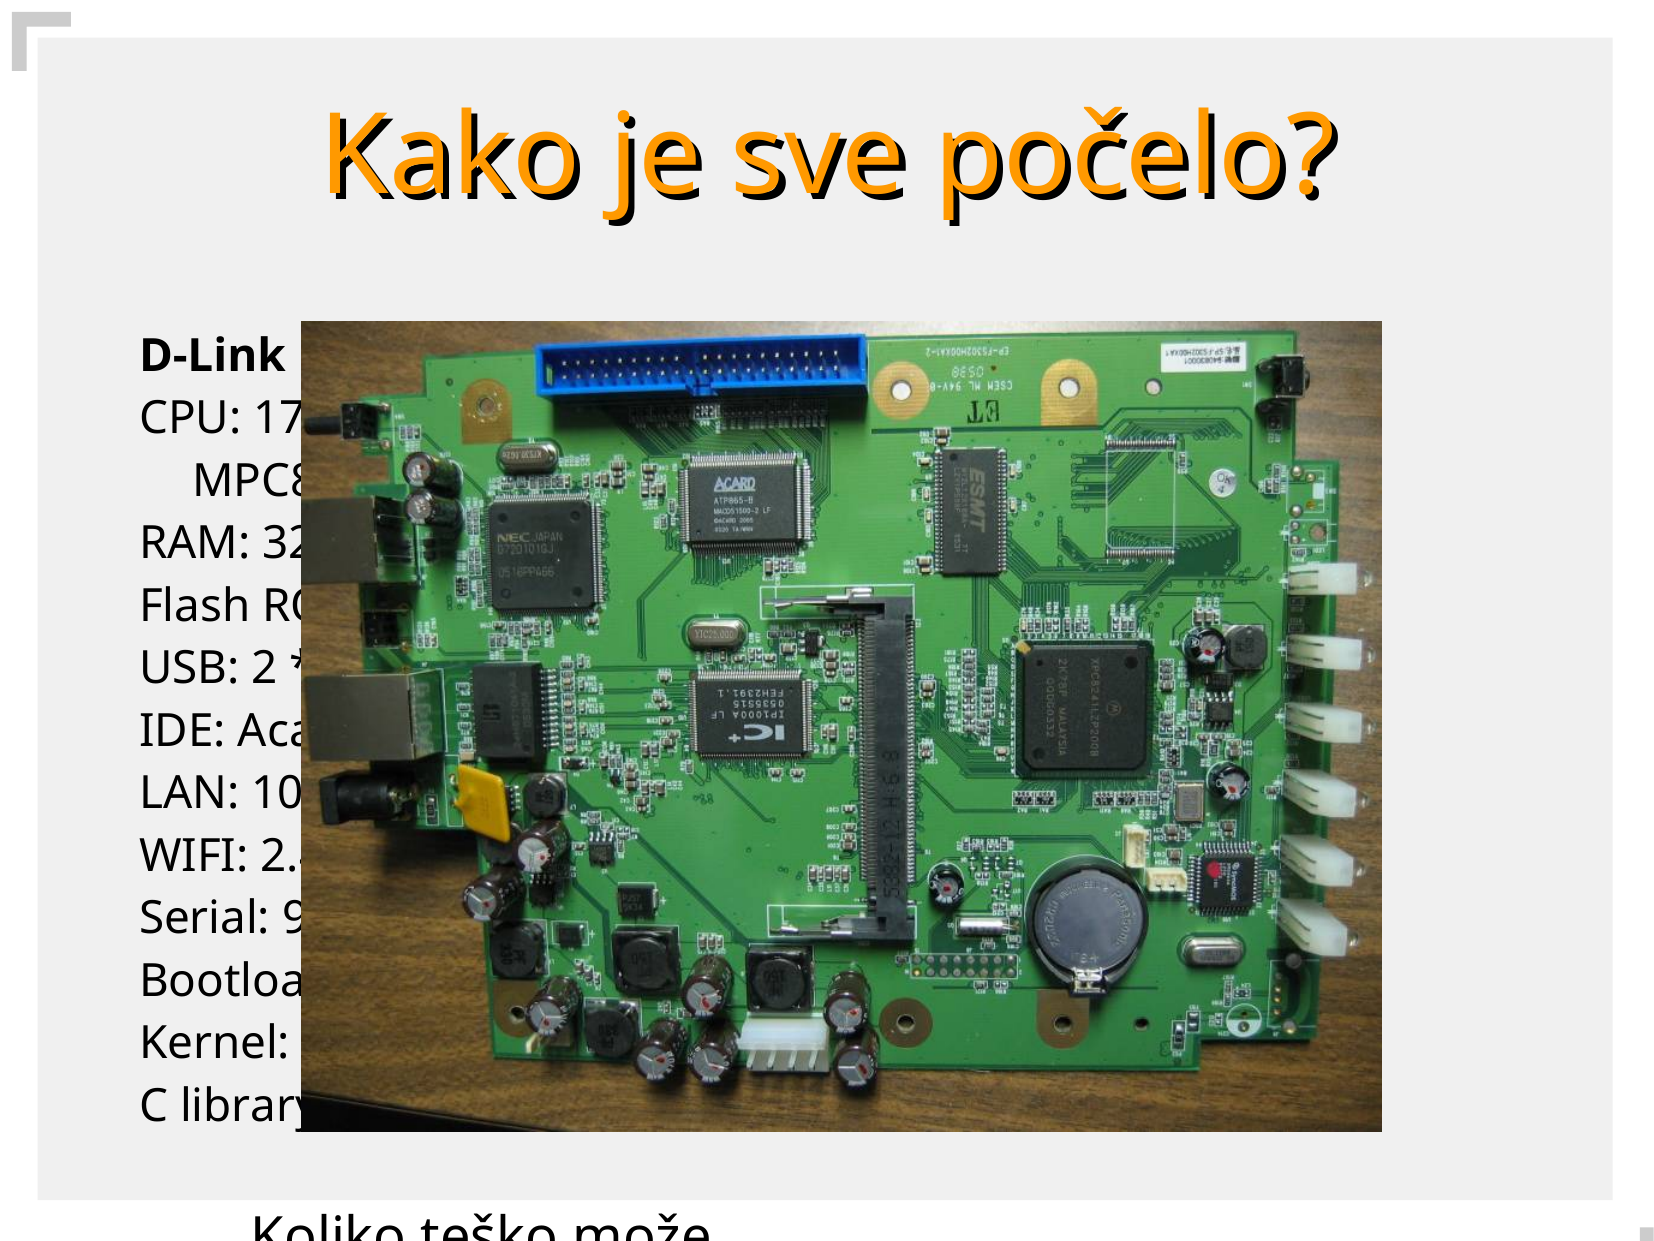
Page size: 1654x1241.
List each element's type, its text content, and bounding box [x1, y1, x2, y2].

list D-Link DSM-G600 CPU: 170 MHz Freescale MPC8241 (MPC603e) RAM: 32 MB Flash ROM: 4 MB USB: 2 * USB2.0 IDE: Acard ATP-865 LAN: 1000Mb IC Plus IP1000A WIFI: 2.4GHz 54Mbps Ralink Serial: 9600 8N1 TTL Bootloader: U-Boot 0.2.0 Kernel: Linux-2.4.21-pre4 C library: uClibc 0.9.26 Koliko teško može biti portati 2.6 kernel? [121, 322, 824, 1168]
title Kako je sve počelo? [121, 46, 1534, 254]
picture [436, 321, 1562, 1132]
